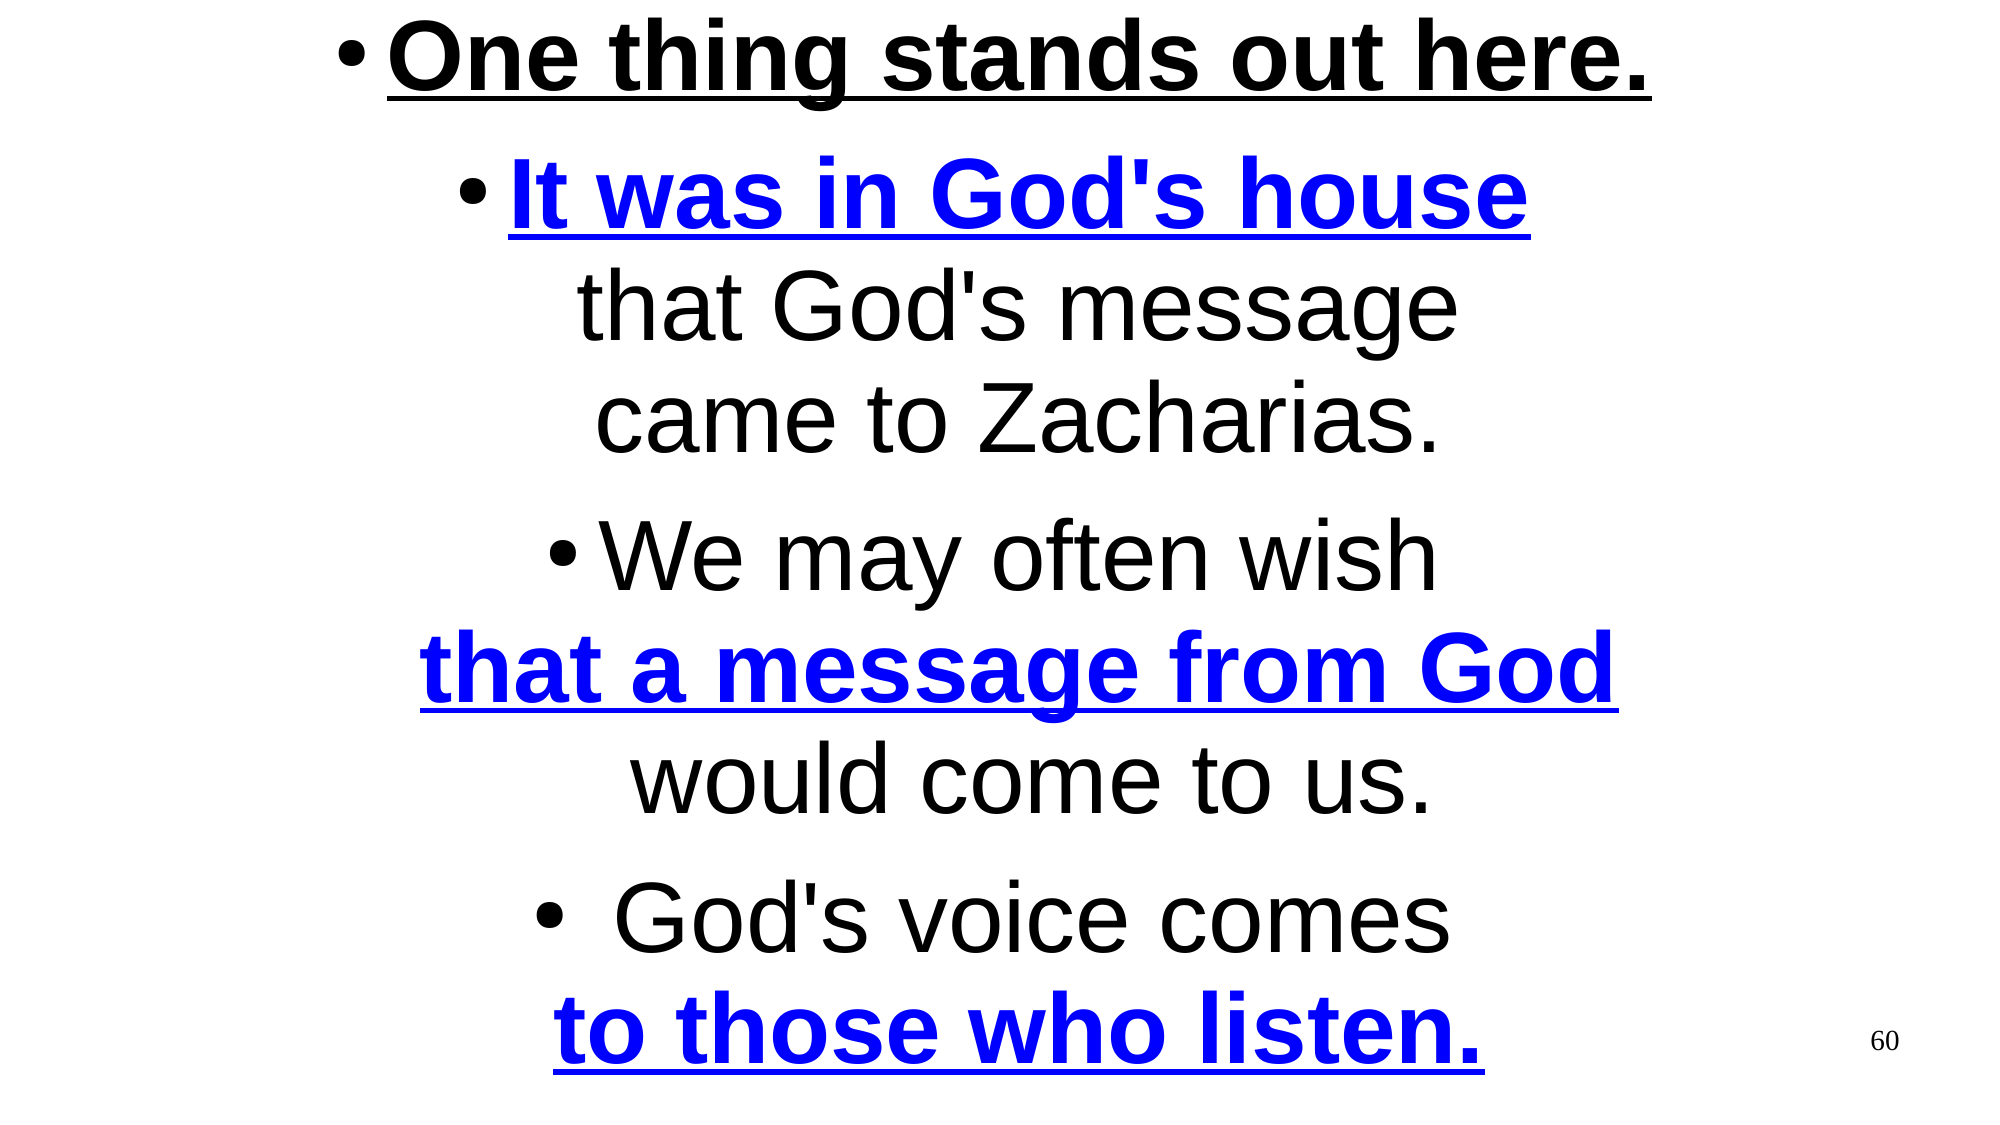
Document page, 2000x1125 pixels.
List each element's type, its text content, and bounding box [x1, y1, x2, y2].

list One thing stands out here. It was in God's house that God's message came to Zacharias. We may often wish that a message from God would come to us. God's voice comes to those who listen. [0, 0, 1996, 1123]
